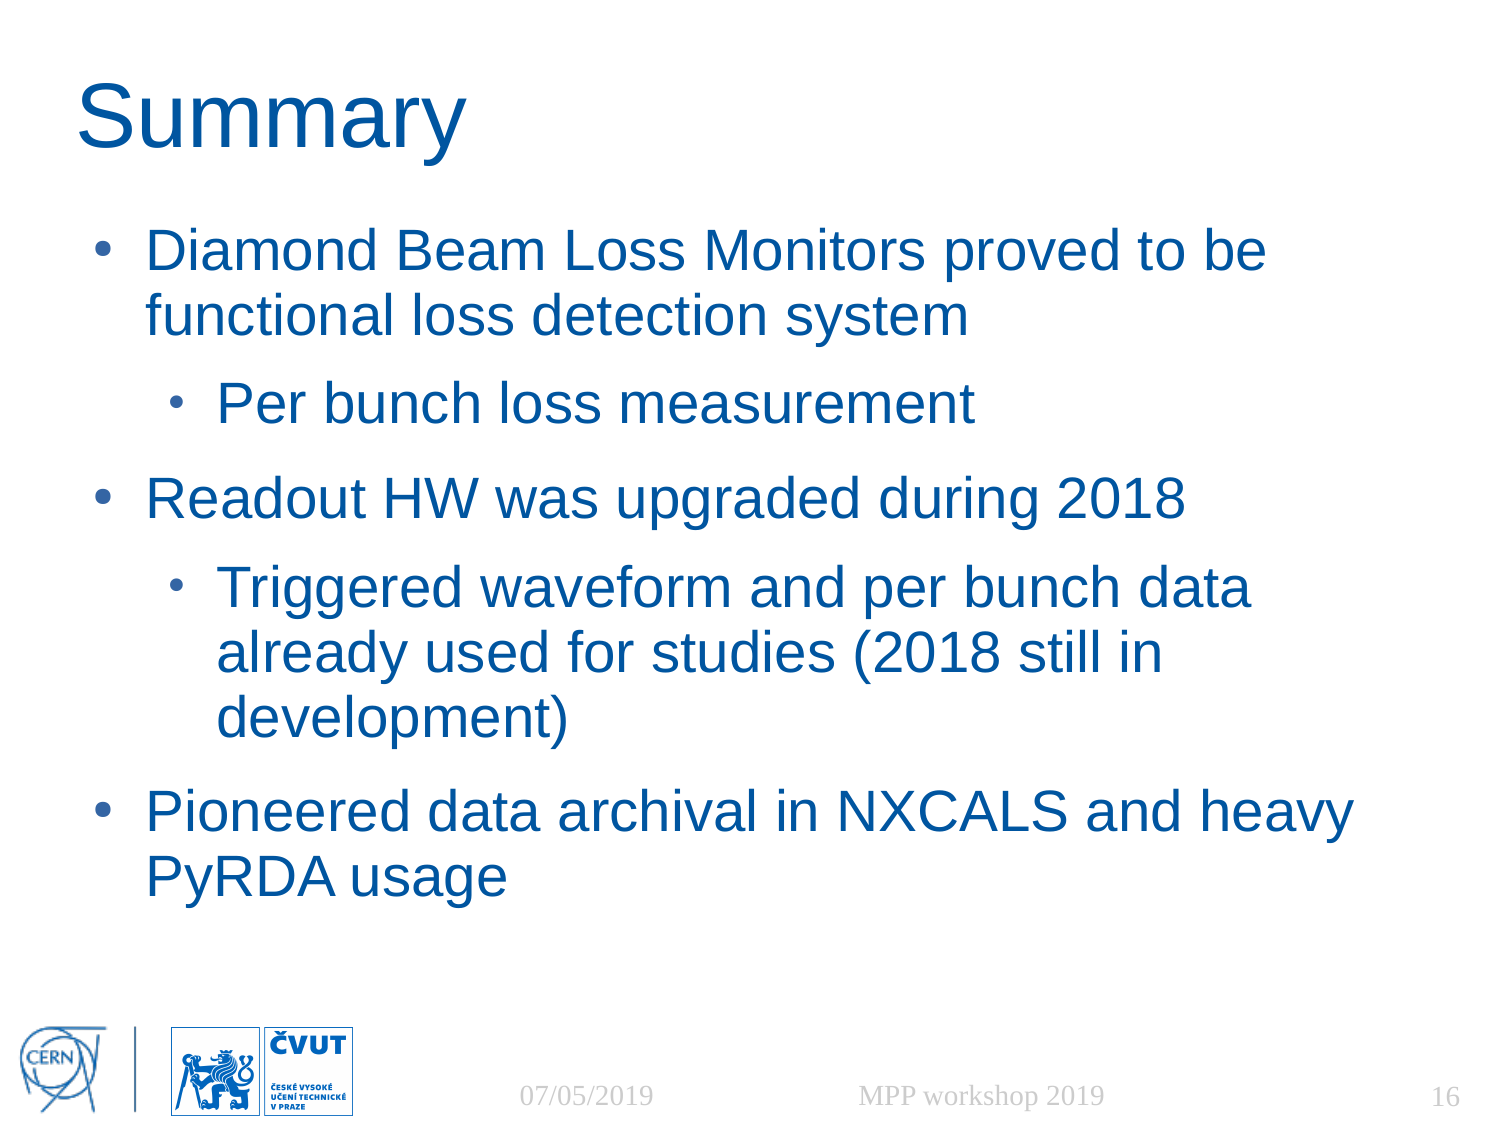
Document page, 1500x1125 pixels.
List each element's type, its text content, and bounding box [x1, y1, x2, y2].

title Summary [75, 38, 1425, 193]
list Diamond Beam Loss Monitors proved to be functional loss detection system Per bunch loss measurement Readout HW was upgraded during 2018 Triggered waveform and per bunch data already used for studies (2018 still in development) Pioneered data archival in NXCALS and heavy PyRDA usage [75, 217, 1425, 984]
picture [171, 1027, 353, 1116]
